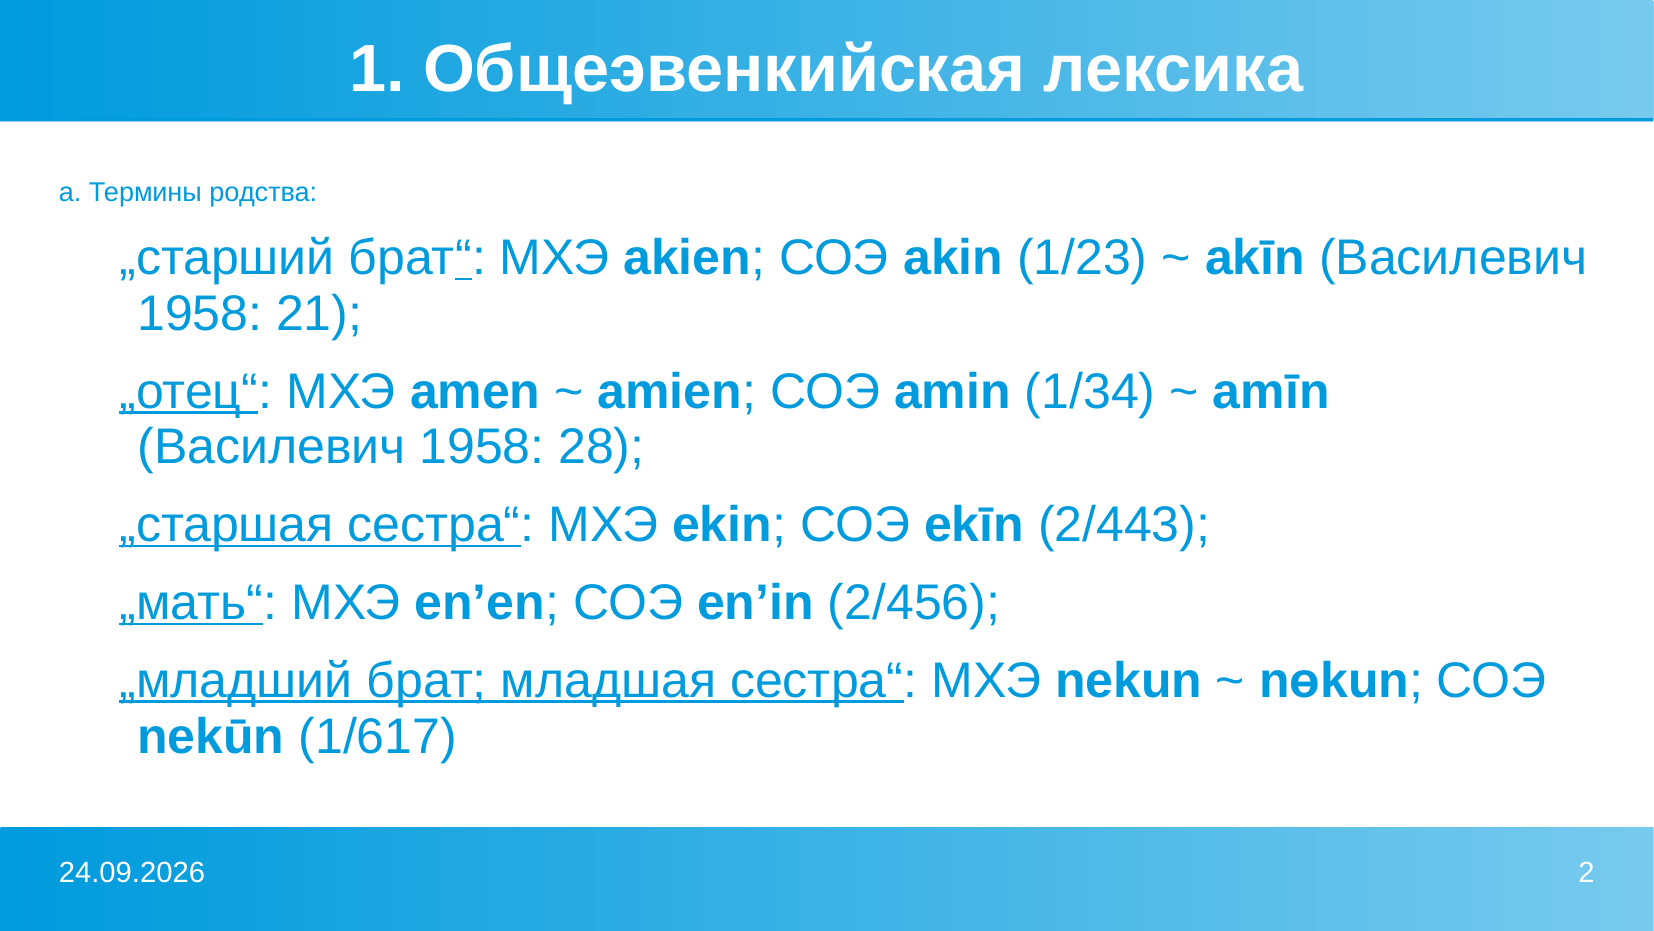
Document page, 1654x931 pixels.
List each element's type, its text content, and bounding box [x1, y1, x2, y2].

list а. Термины родства: „старший брат“: МХЭ akien; СОЭ akin (1/23) ~ akīn (Василевич 1958: 21); „отец“: МХЭ amen ~ amien; СОЭ amin (1/34) ~ amīn (Василевич 1958: 28); „старшая сестра“: МХЭ ekin; СОЭ ekīn (2/443); „мать“: МХЭ en’en; СОЭ en’in (2/456); „младший брат; младшая сестра“: МХЭ nekun ~ nɵkun; СОЭ nekūn (1/617) [59, 177, 1595, 768]
title 1. Общеэвенкийская лексика [59, 29, 1595, 108]
